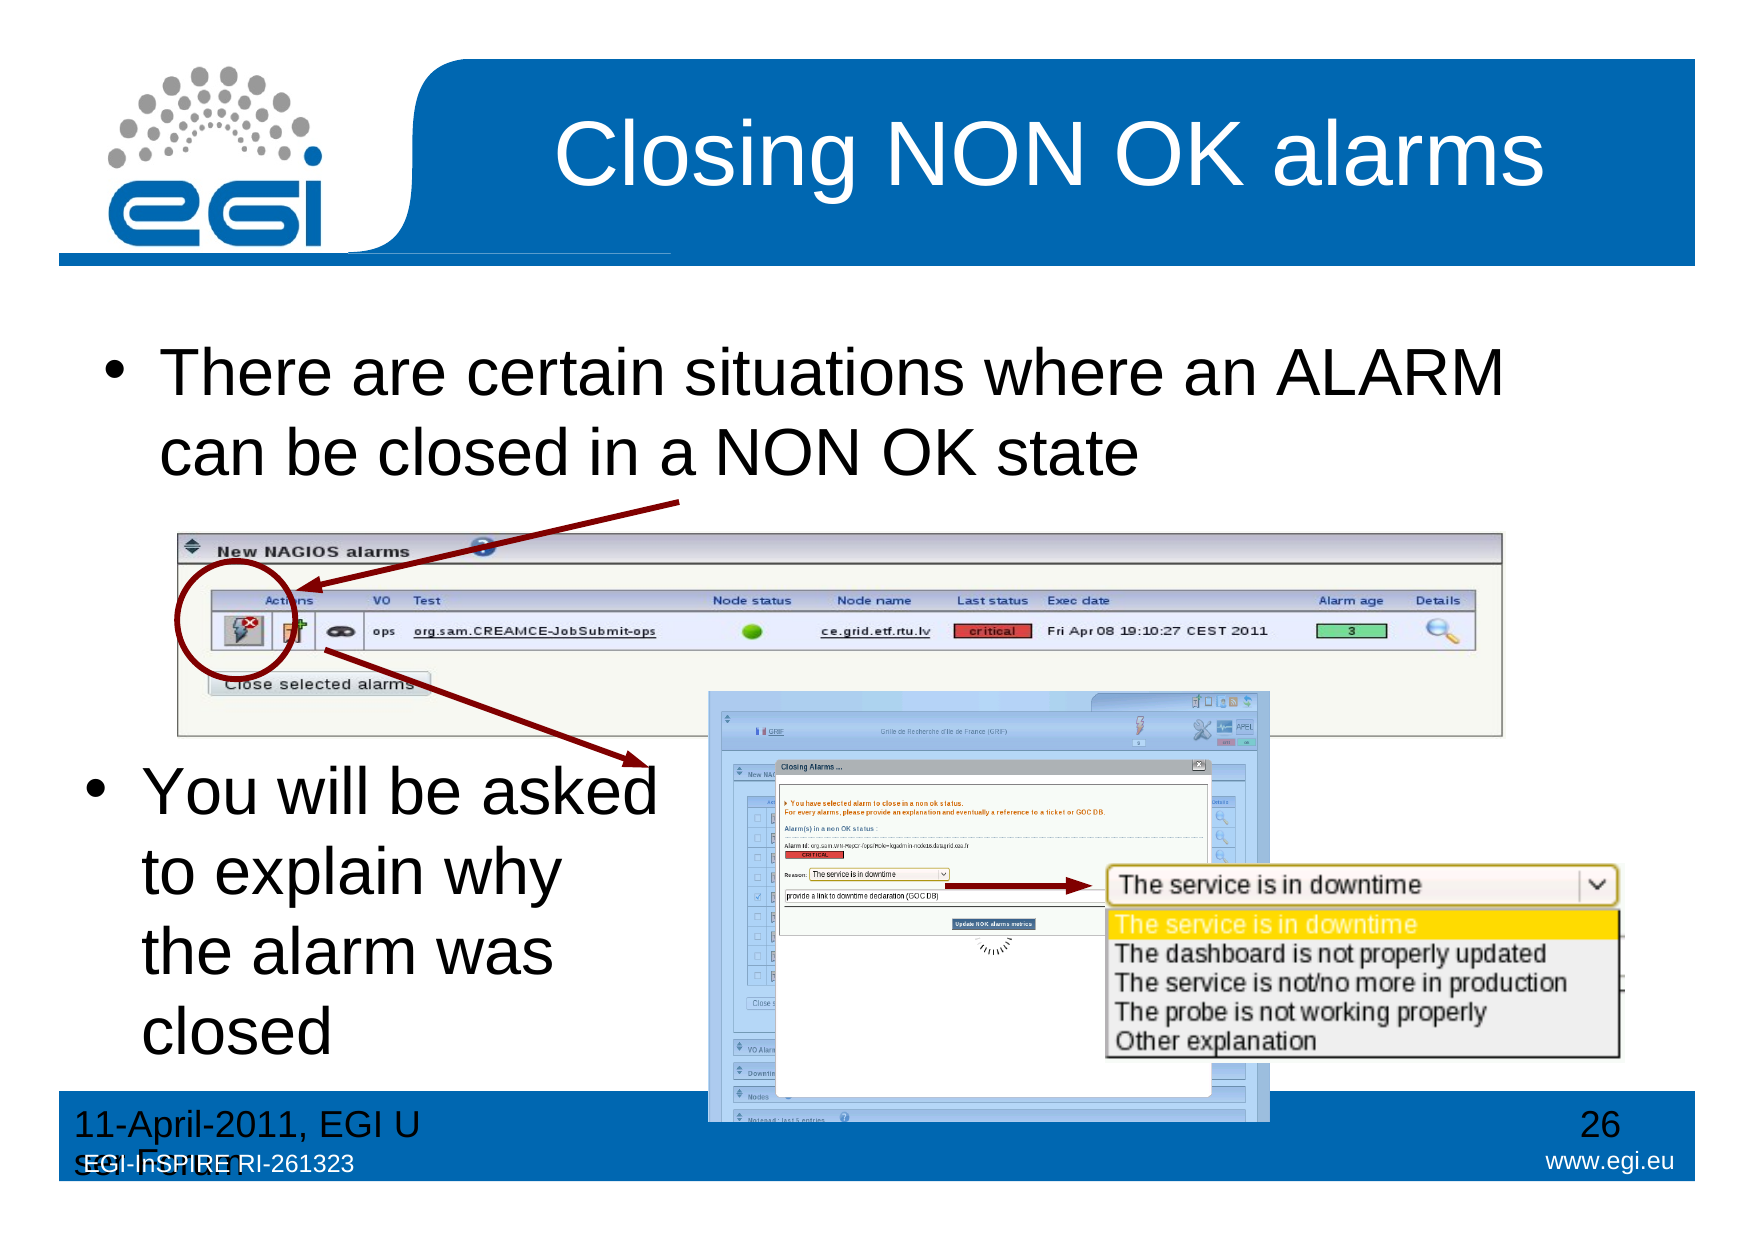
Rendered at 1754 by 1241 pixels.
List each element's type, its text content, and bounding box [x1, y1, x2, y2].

picture [59, 59, 348, 253]
picture [177, 531, 1625, 1123]
picture [181, 565, 292, 676]
list You will be asked to explain why the alarm was closed [70, 740, 680, 1076]
list There are certain situations where an ALARM can be closed in a NON OK state [88, 320, 1614, 497]
title Closing NON OK alarms [439, 31, 1663, 267]
